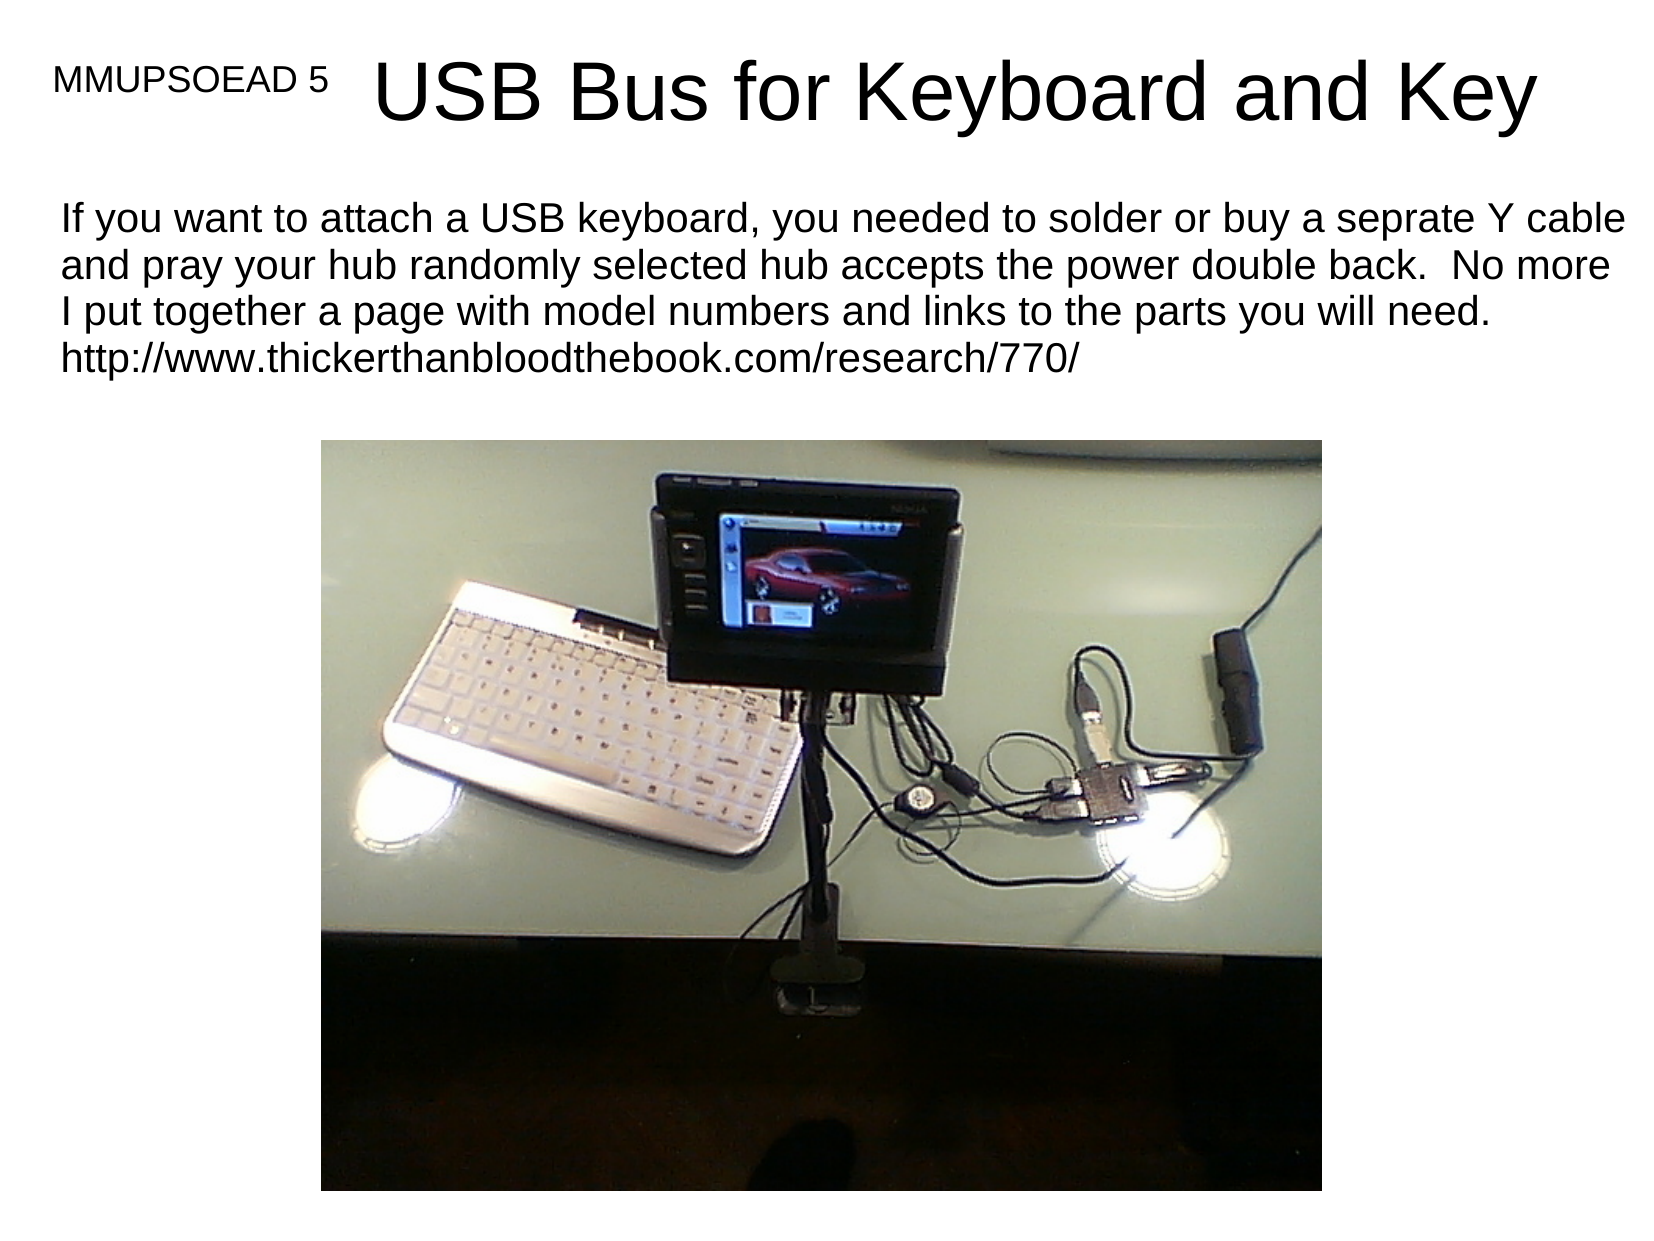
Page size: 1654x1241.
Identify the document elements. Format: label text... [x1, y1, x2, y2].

text_box If you want to attach a USB keyboard, you needed to solder or buy a seprate Y cable and pray your hub randomly selected hub accepts the power double back. No more I put together a page with model numbers and links to the parts you will need. http://www.thickerthanbloodthebook.com/research/770/ [45, 187, 1654, 463]
text_box MMUPSOEAD 5 [37, 51, 300, 113]
text_box USB Bus for Keyboard and Key [300, 37, 1613, 187]
picture [321, 463, 1322, 1191]
